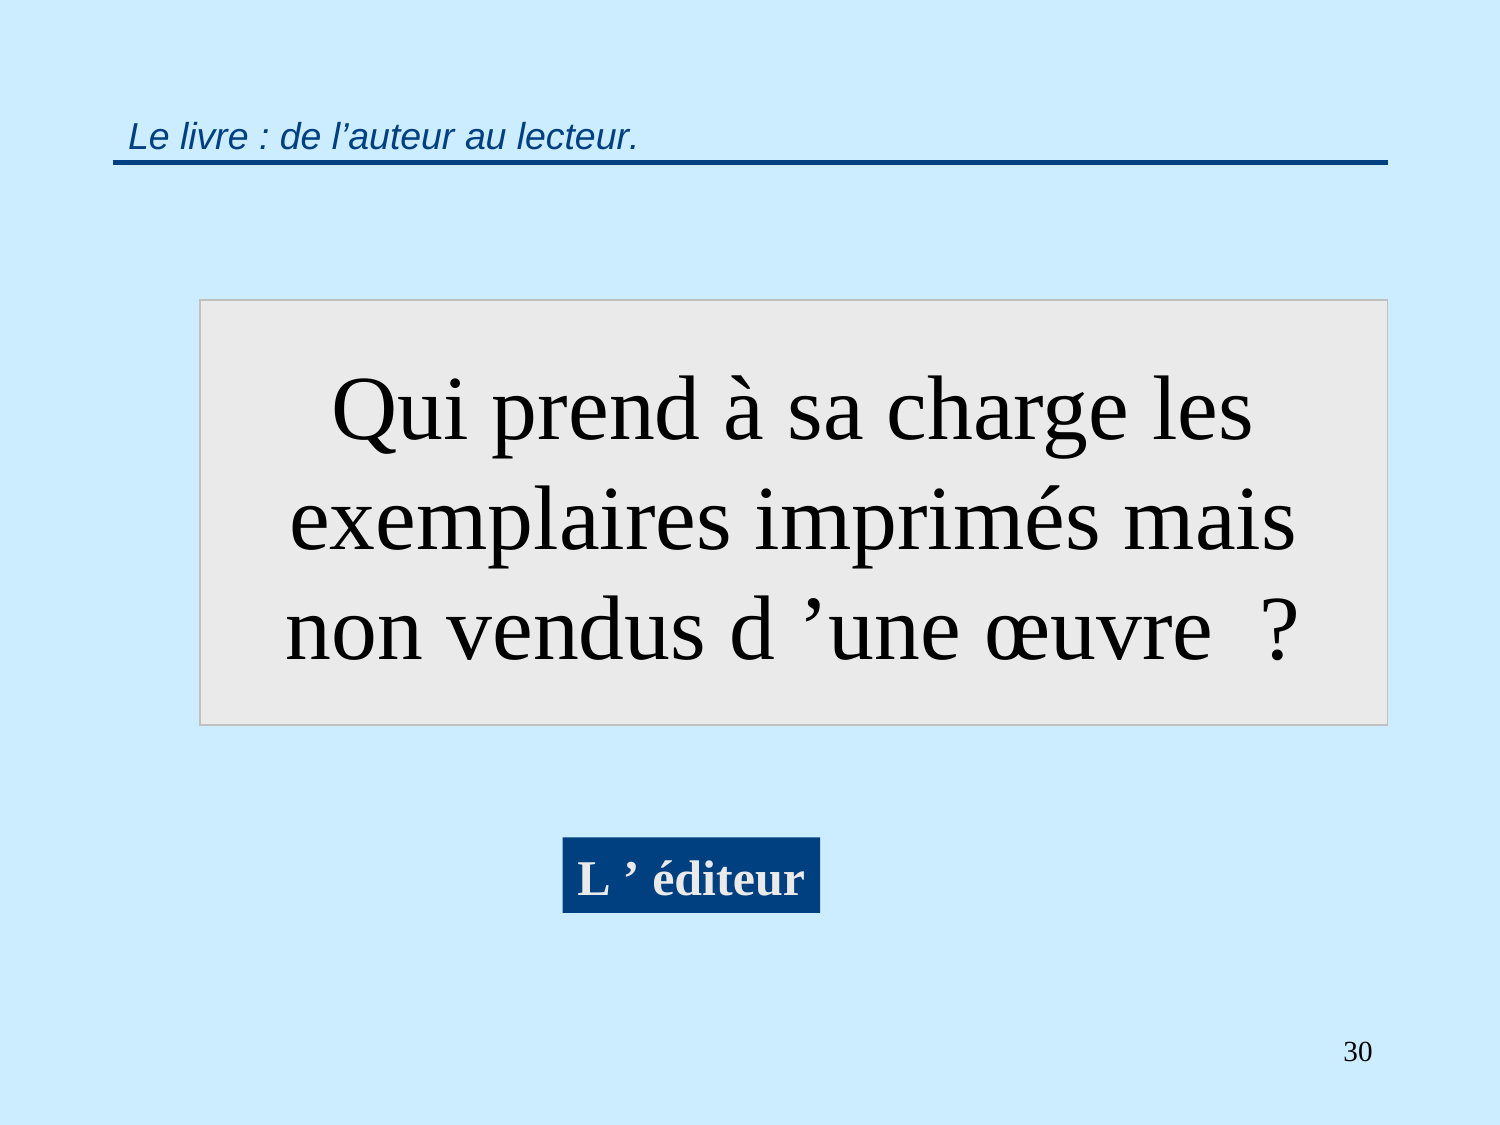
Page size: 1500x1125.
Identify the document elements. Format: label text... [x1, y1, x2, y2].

text_box L ’ éditeur [562, 837, 821, 913]
title Qui prend à sa charge les exemplaires imprimés mais non vendus d ’une œuvre ? [200, 299, 1388, 726]
text_box Le livre : de l’auteur au lecteur. [113, 104, 655, 160]
